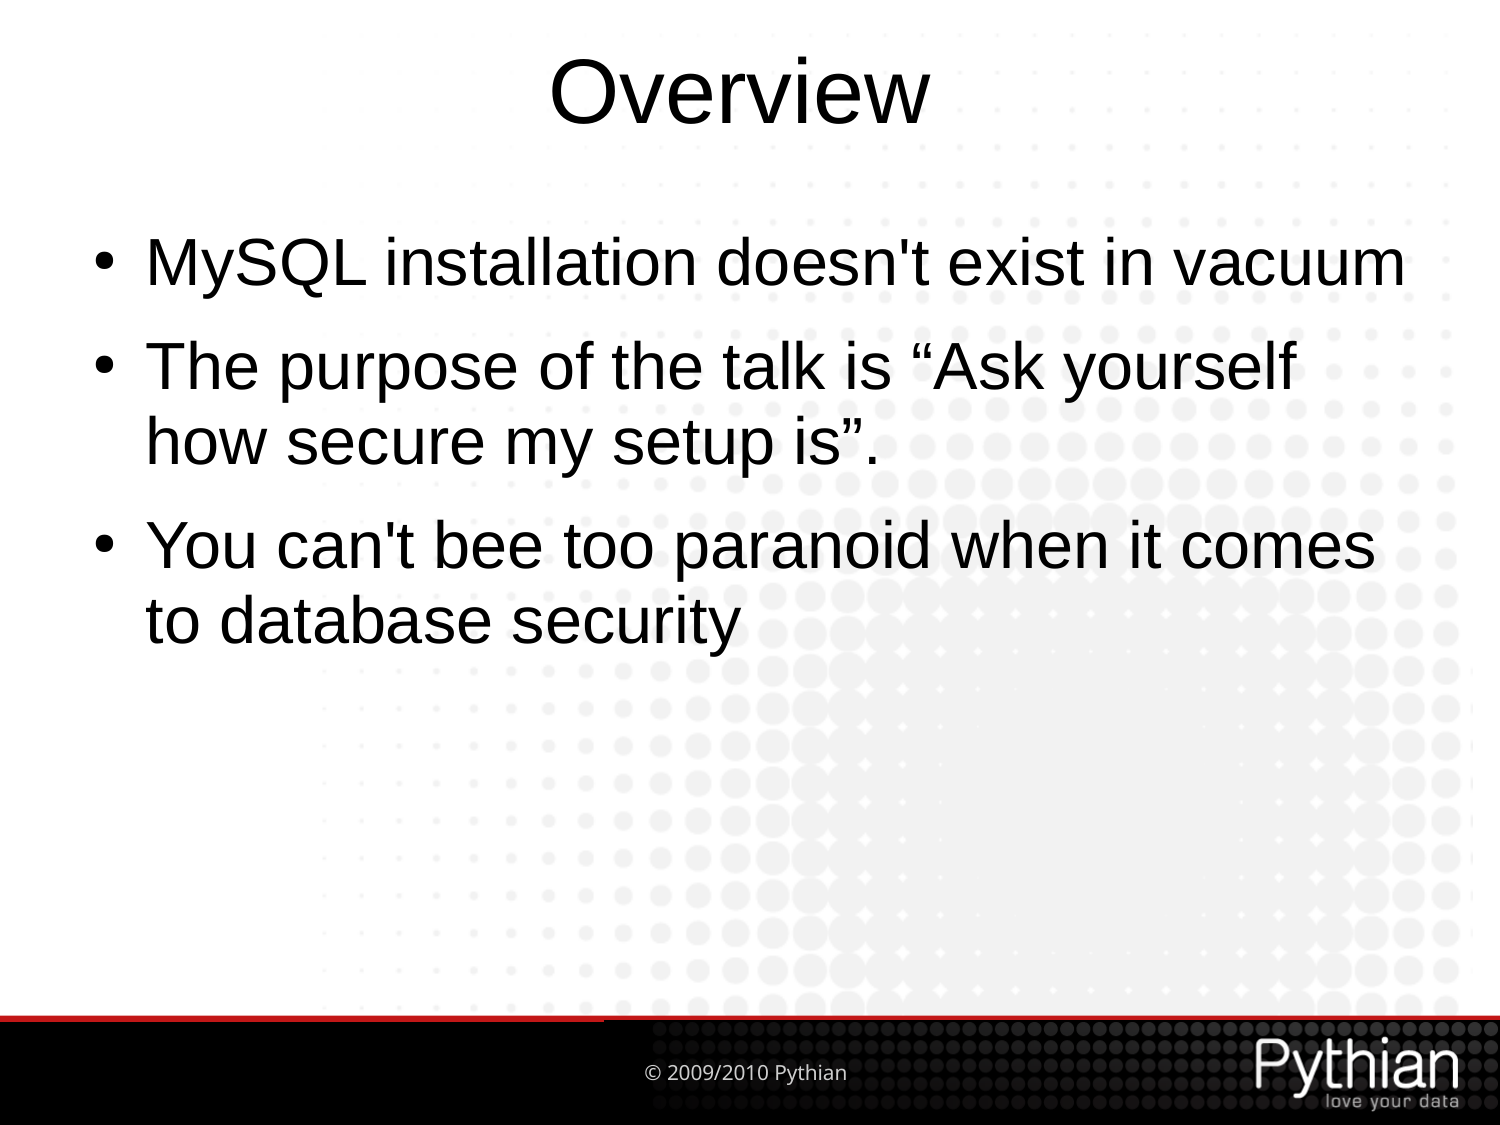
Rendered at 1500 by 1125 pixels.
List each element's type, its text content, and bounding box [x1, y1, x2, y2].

picture [314, 32, 1473, 1015]
picture [604, 1020, 1500, 1125]
title Overview [72, 36, 1407, 147]
list MySQL installation doesn't exist in vacuum The purpose of the talk is “Ask yourself how secure my setup is”. You can't bee too paranoid when it comes to database security [75, 224, 1425, 991]
